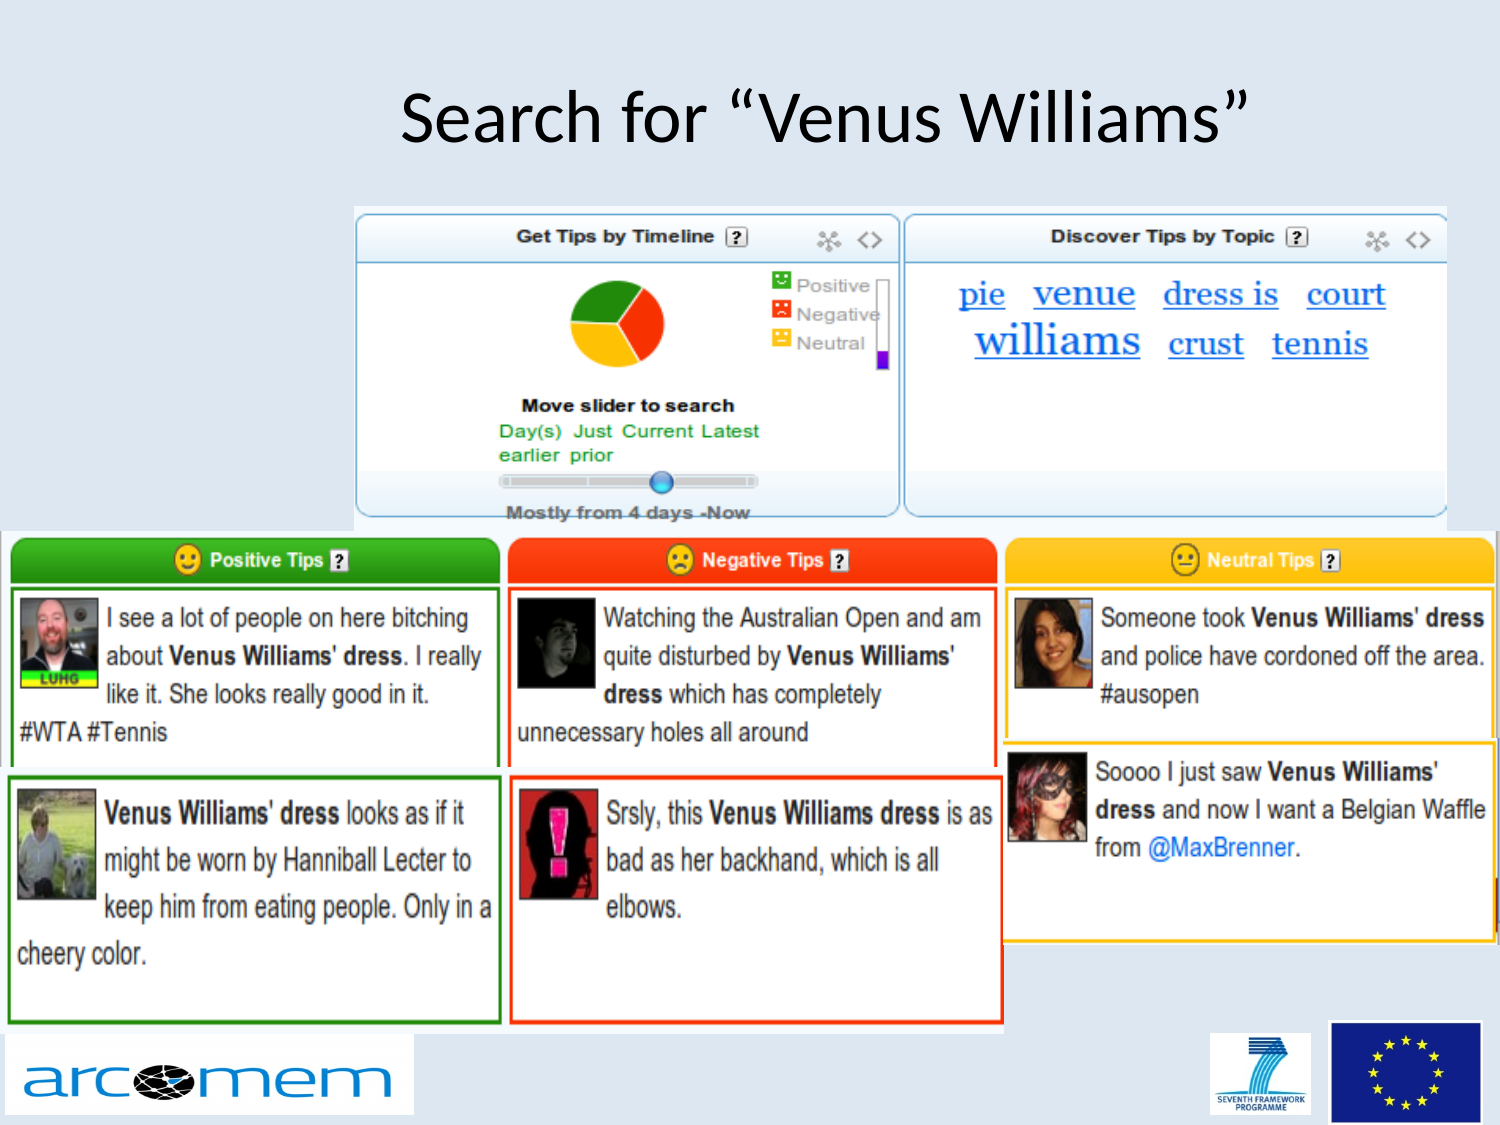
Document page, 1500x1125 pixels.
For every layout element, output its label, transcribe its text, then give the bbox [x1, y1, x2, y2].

picture [1328, 1020, 1483, 1125]
picture [0, 206, 1500, 1115]
picture [1210, 1033, 1311, 1115]
title Search for “Venus Williams” [206, 11, 1447, 215]
